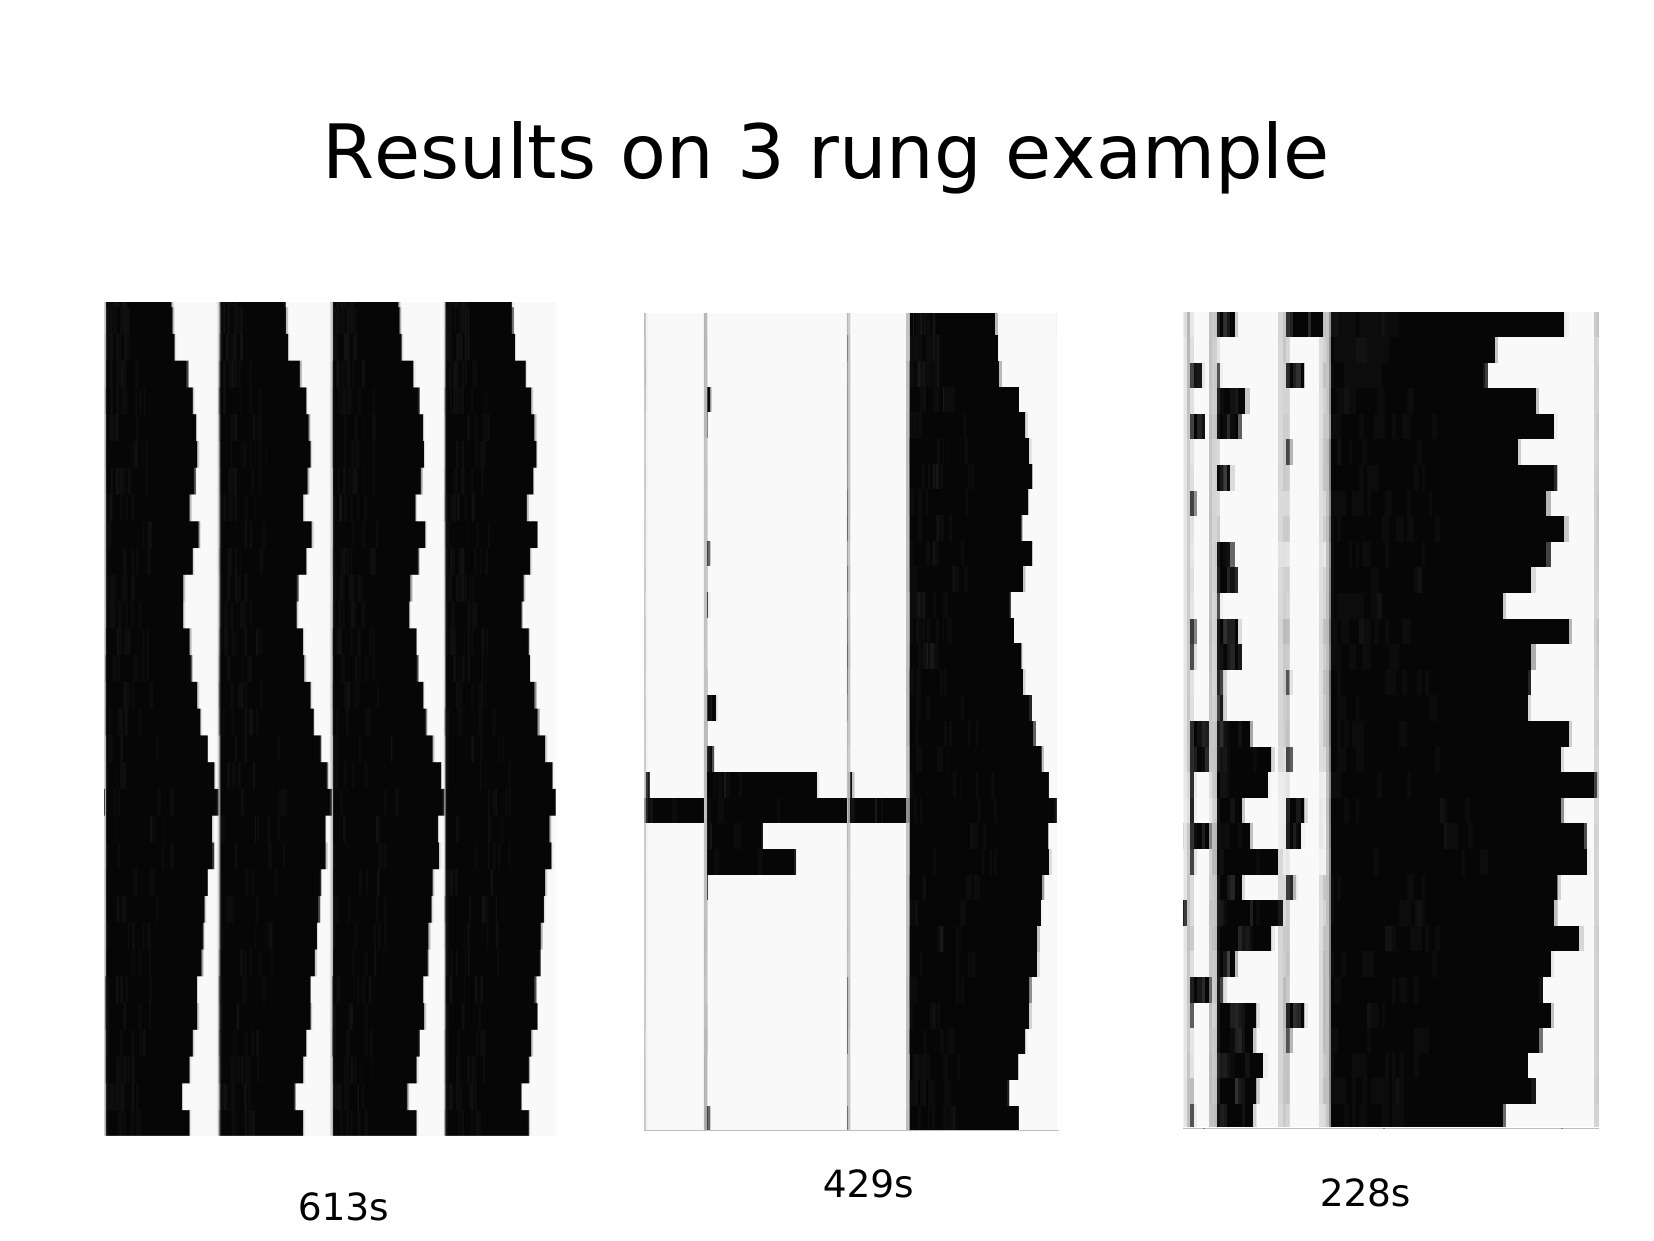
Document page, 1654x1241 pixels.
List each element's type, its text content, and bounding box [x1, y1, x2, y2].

picture [104, 302, 559, 1140]
picture [1183, 311, 1599, 1129]
title Results on 3 rung example [82, 49, 1571, 257]
text_box 429s [808, 1155, 929, 1215]
text_box 613s [283, 1178, 404, 1237]
picture [644, 313, 1059, 1131]
text_box 228s [1305, 1164, 1426, 1223]
